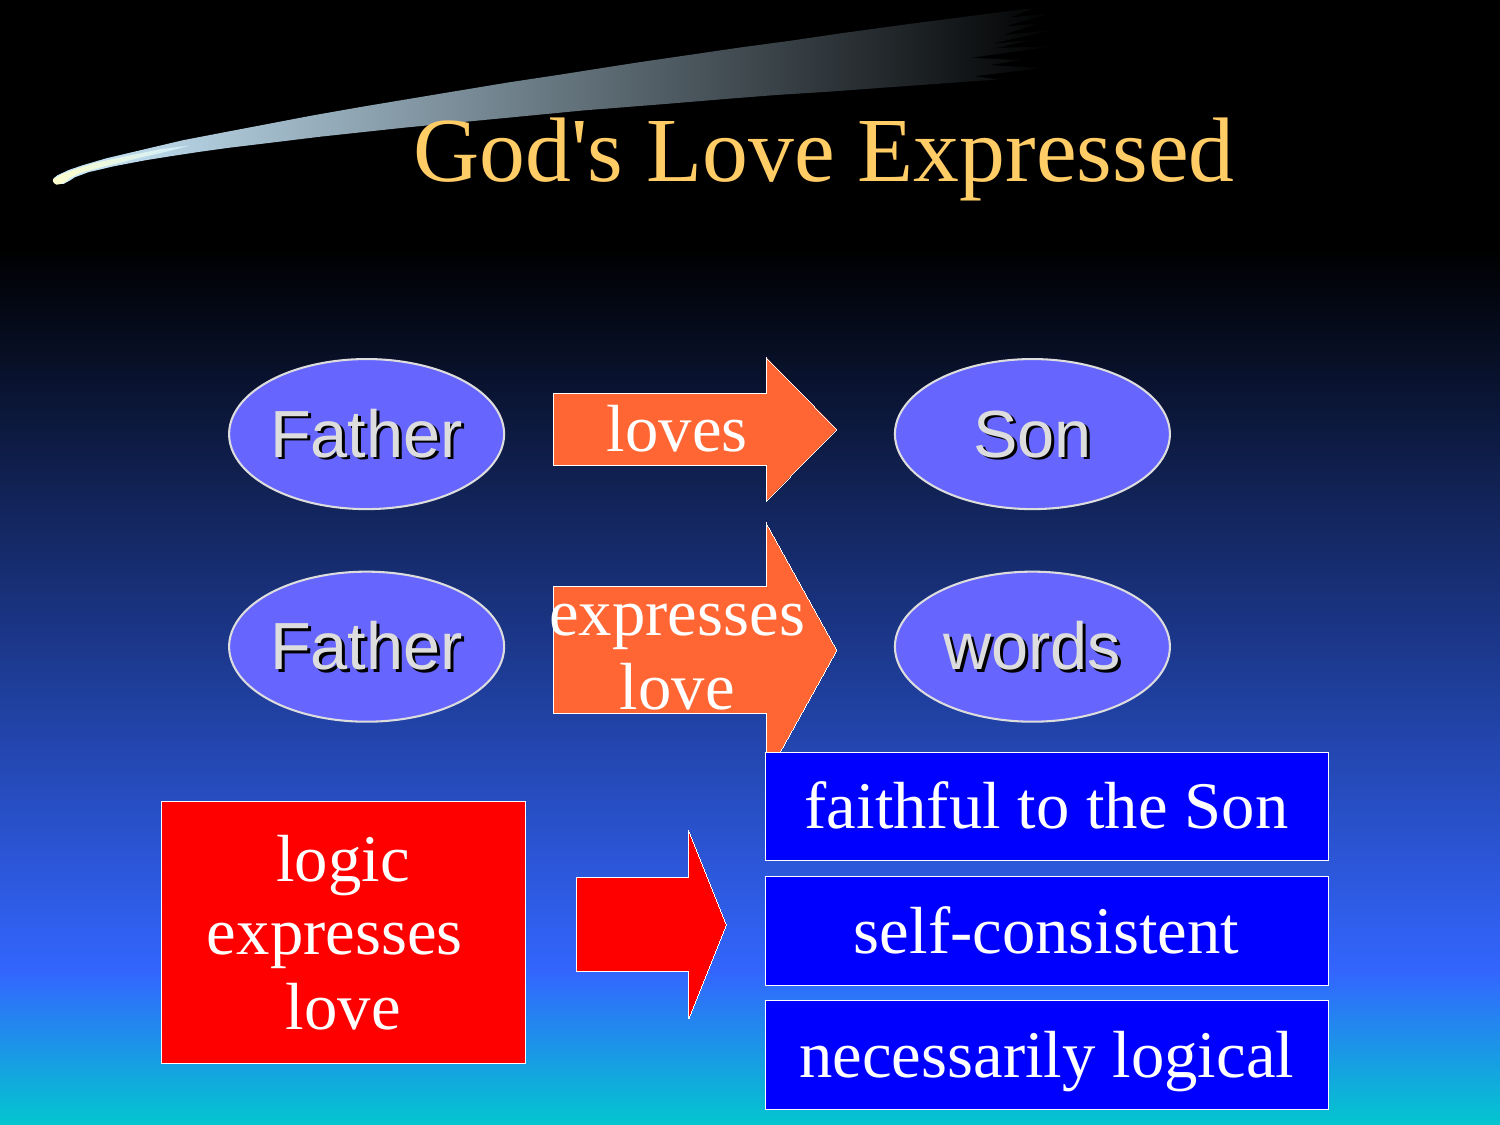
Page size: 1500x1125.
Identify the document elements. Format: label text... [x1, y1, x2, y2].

text_box necessarily logical [765, 1000, 1329, 1110]
title God's Love Expressed [187, 56, 1463, 244]
text_box logic expresses love [161, 801, 526, 1064]
text_box words [894, 571, 1170, 722]
text_box Son [894, 359, 1170, 510]
text_box Father [229, 359, 505, 510]
text_box loves [553, 357, 837, 502]
text_box Father [229, 571, 505, 722]
text_box self-consistent [765, 876, 1329, 986]
text_box faithful to the Son [765, 752, 1329, 861]
text_box expresses love [553, 522, 837, 752]
text_box [576, 830, 727, 1019]
